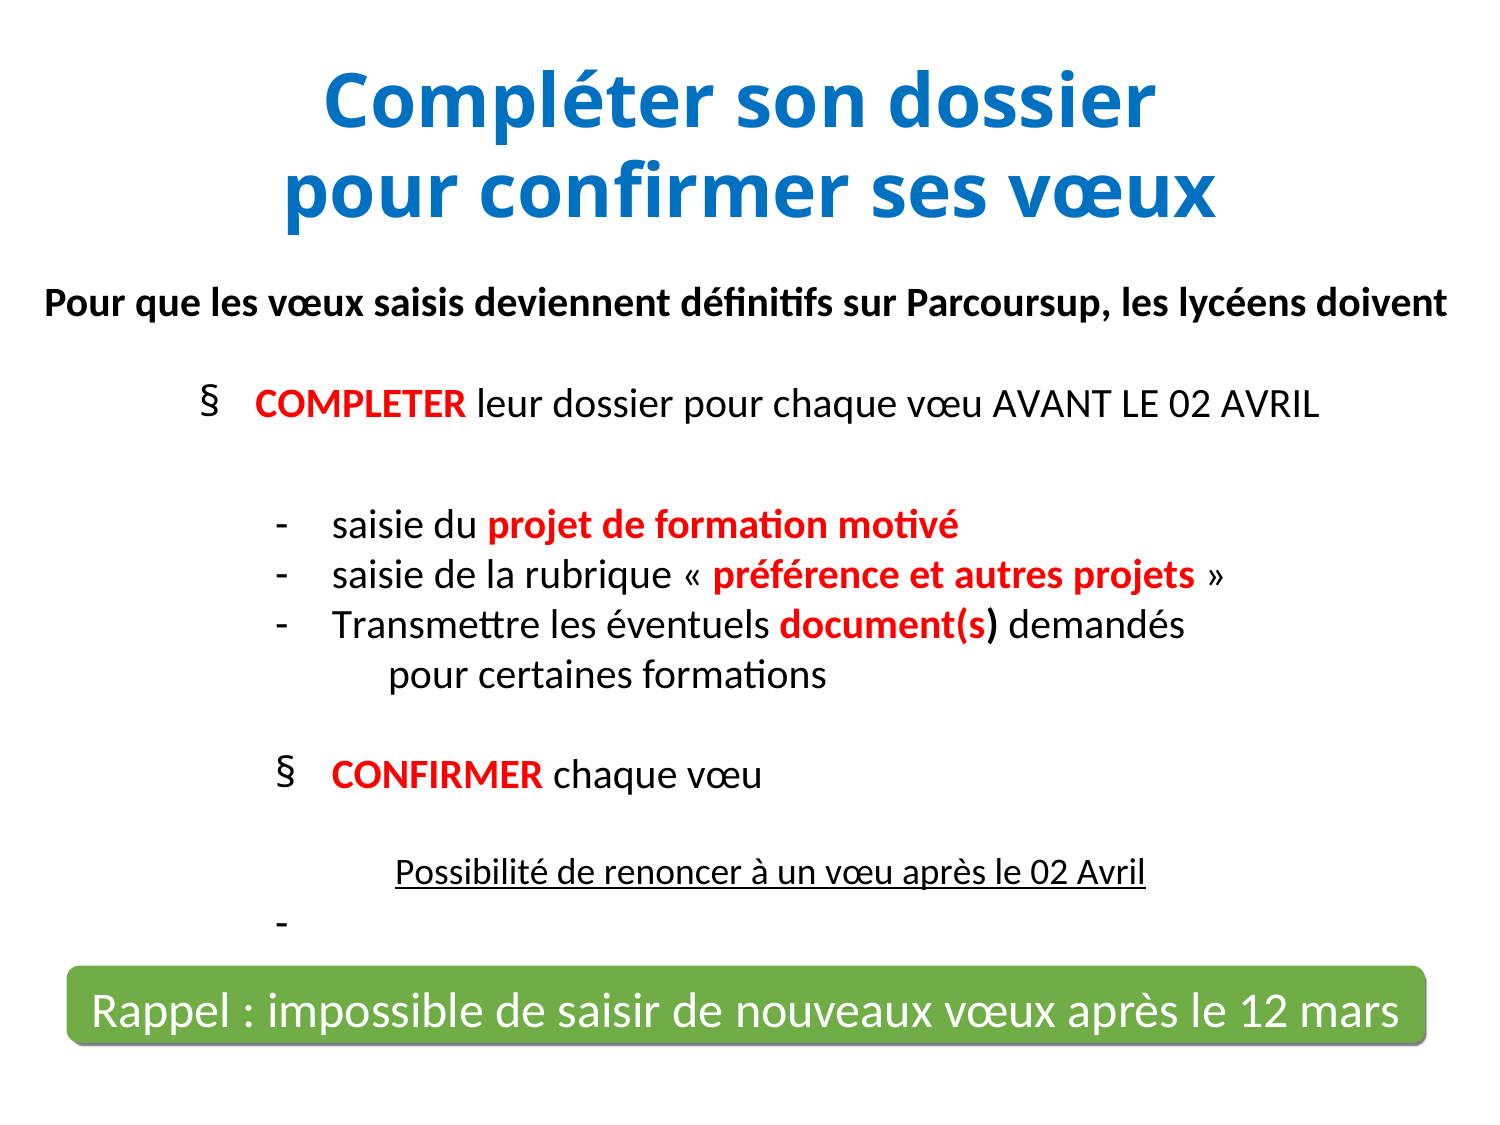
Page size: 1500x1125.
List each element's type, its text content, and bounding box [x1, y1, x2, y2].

text_box Pour que les vœux saisis deviennent définitifs sur Parcoursup, les lycéens doivent [29, 267, 1471, 333]
text_box COMPLETER leur dossier pour chaque vœu AVANT LE 02 AVRIL [184, 368, 1357, 433]
text_box saisie du projet de formation motivé saisie de la rubrique « préférence et autres projets » Transmettre les éventuels document(s) demandés pour certaines formations CONFIRMER chaque vœu Possibilité de renoncer à un vœu après le 02 Avril [110, 488, 1281, 965]
text_box Rappel : impossible de saisir de nouveaux vœux après le 12 mars [66, 965, 1426, 1043]
title Compléter son dossier pour confirmer ses vœux [75, 45, 1426, 233]
